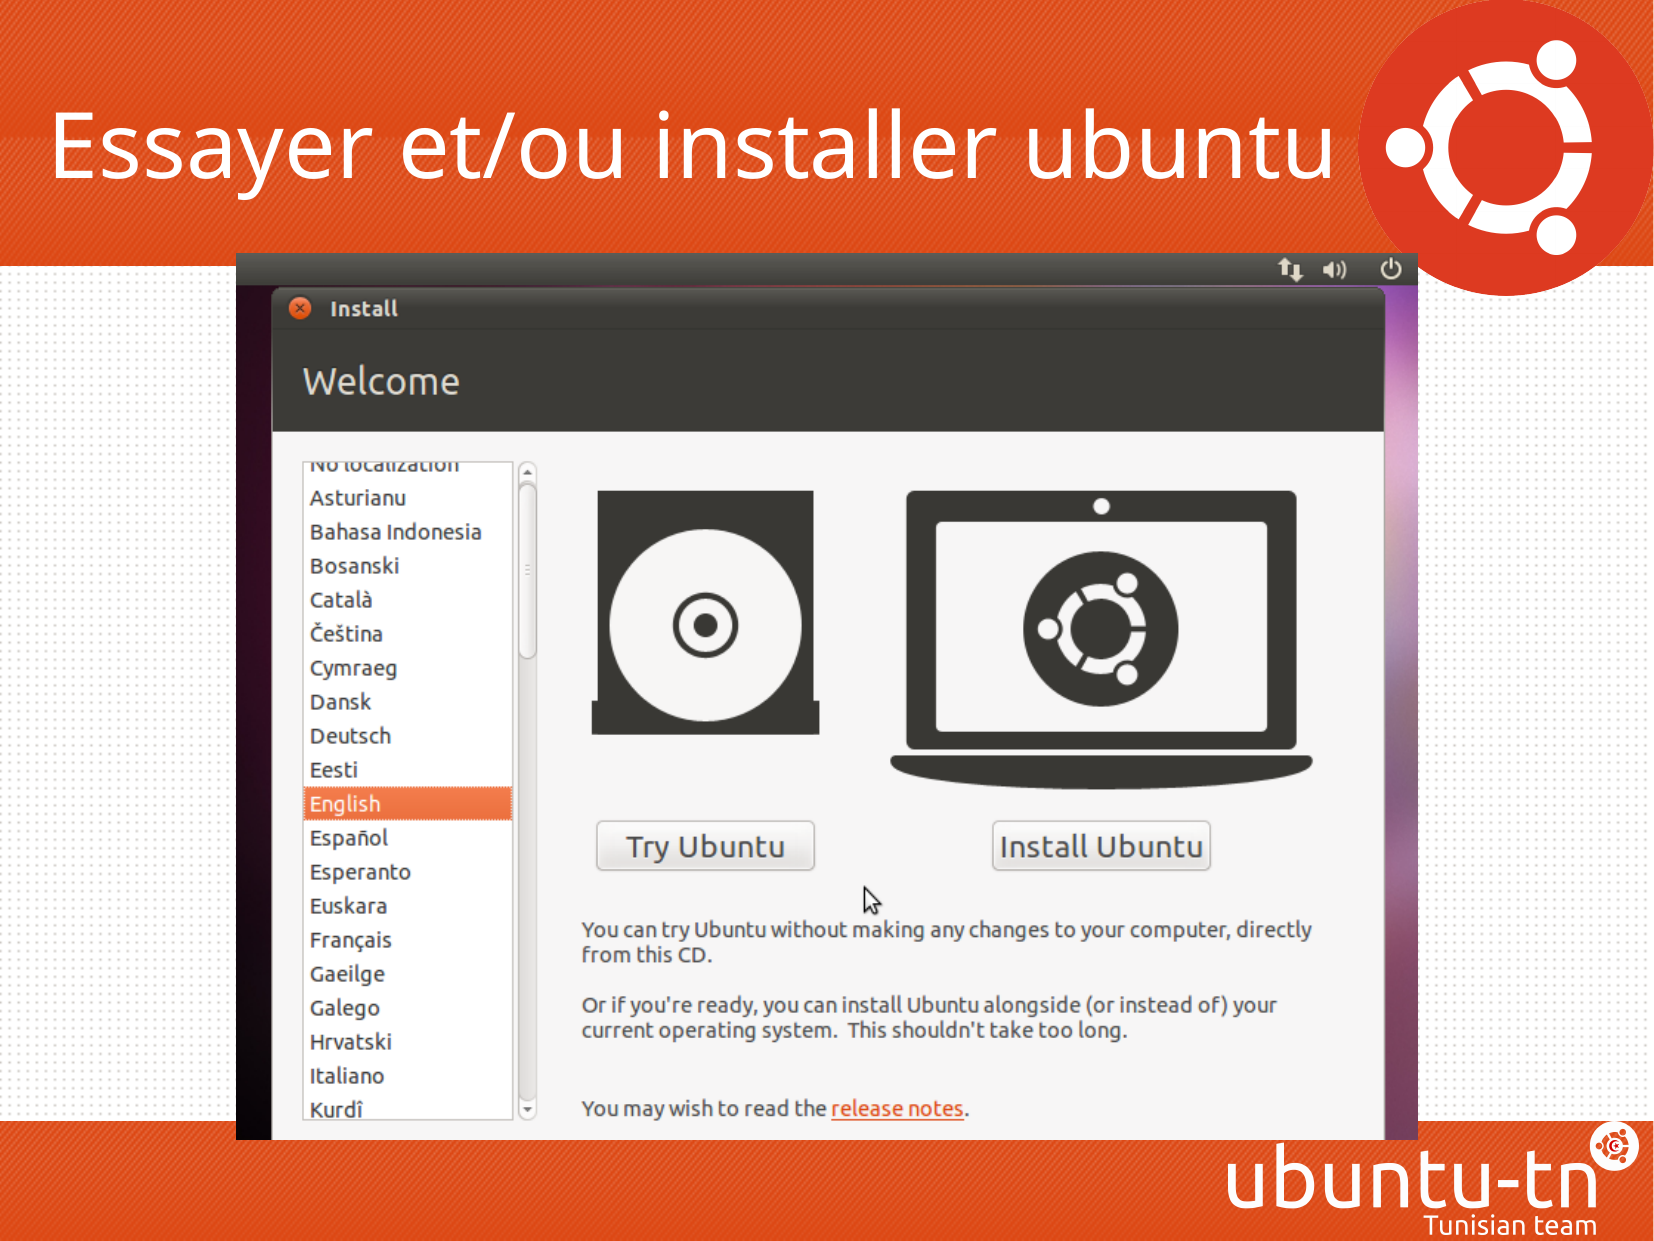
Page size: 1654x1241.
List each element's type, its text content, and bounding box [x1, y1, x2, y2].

title Essayer et/ou installer ubuntu [29, 36, 1359, 250]
picture [0, 0, 1654, 1241]
